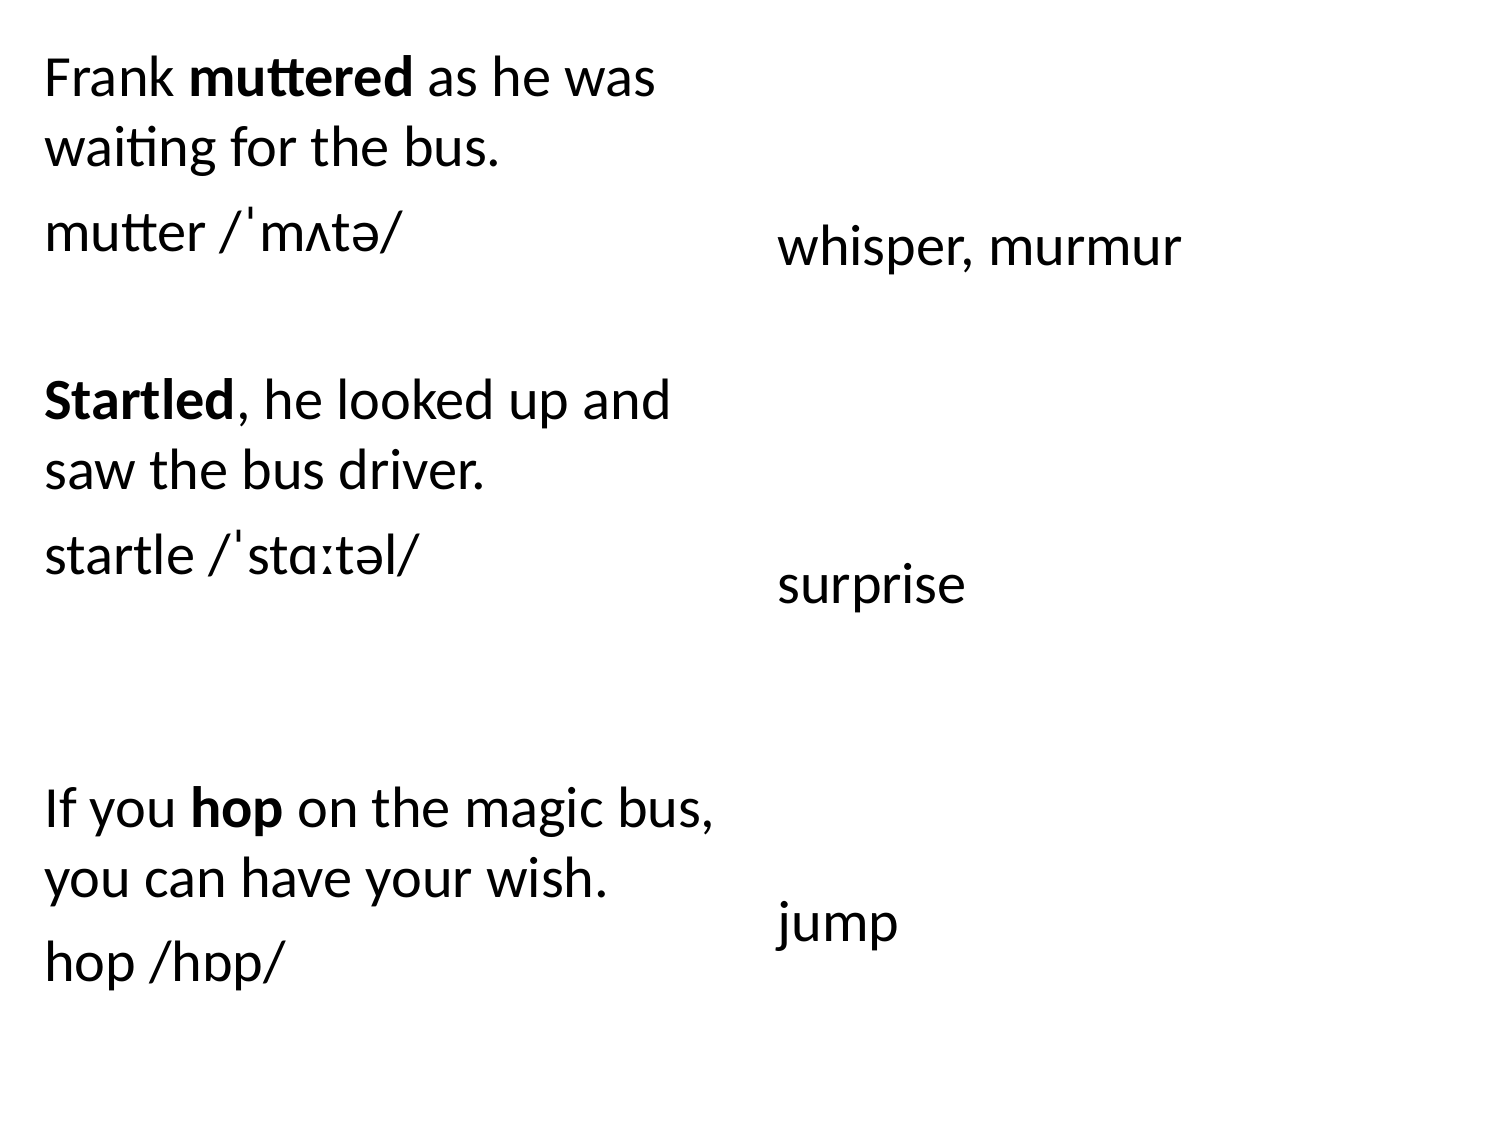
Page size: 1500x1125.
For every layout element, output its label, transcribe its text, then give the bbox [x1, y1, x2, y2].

list whisper, murmur surprise jump [762, 30, 1426, 1071]
list Frank muttered as he was waiting for the bus. mutter /ˈmʌtə/ Startled, he looked up and saw the bus driver. startle /ˈstɑːtəl/ If you hop on the magic bus, you can have your wish. hop /hɒp/ [29, 30, 738, 1095]
